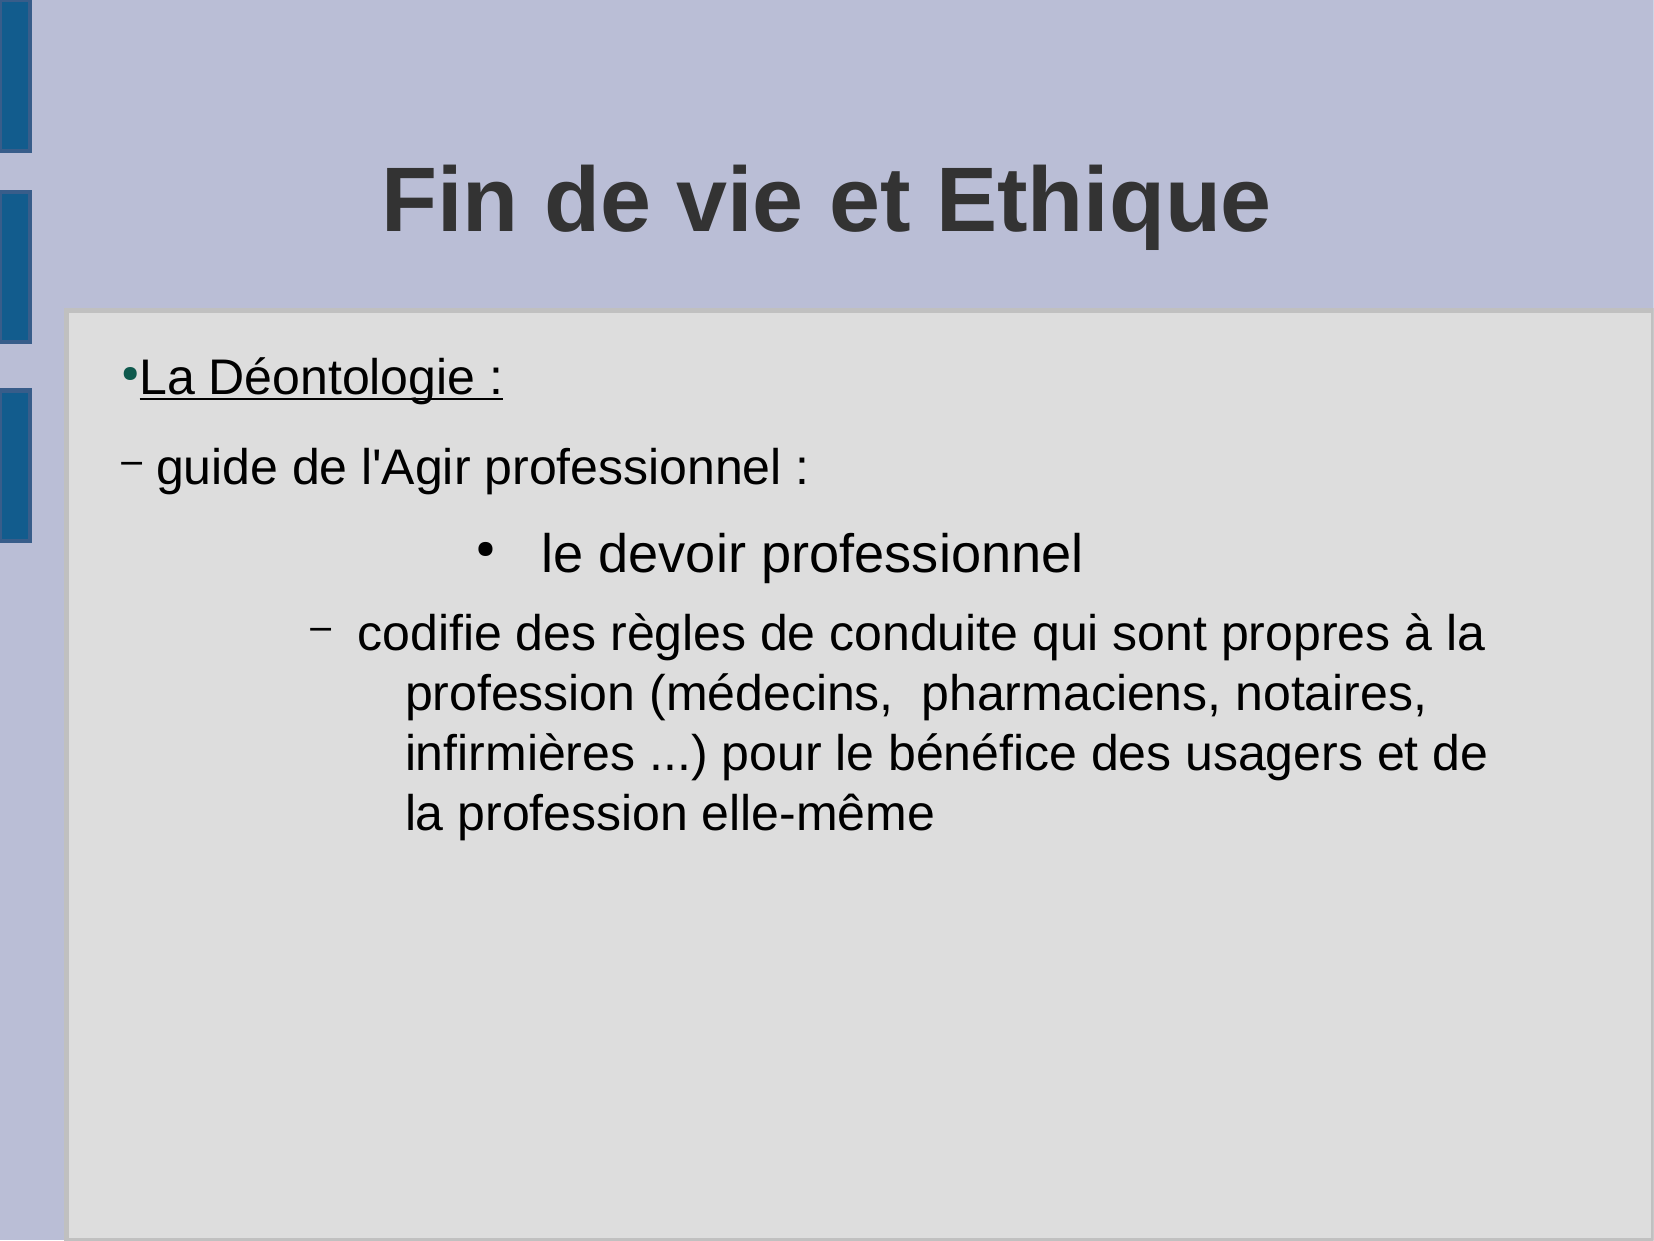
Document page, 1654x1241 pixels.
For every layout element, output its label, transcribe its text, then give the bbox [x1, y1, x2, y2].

list La Déontologie : guide de l'Agir professionnel : le devoir professionnel codifie des règles de conduite qui sont propres à la profession (médecins, pharmaciens, notaires, infirmières ...) pour le bénéfice des usagers et de la profession elle-même [121, 344, 1534, 846]
title Fin de vie et Ethique [121, 139, 1534, 251]
